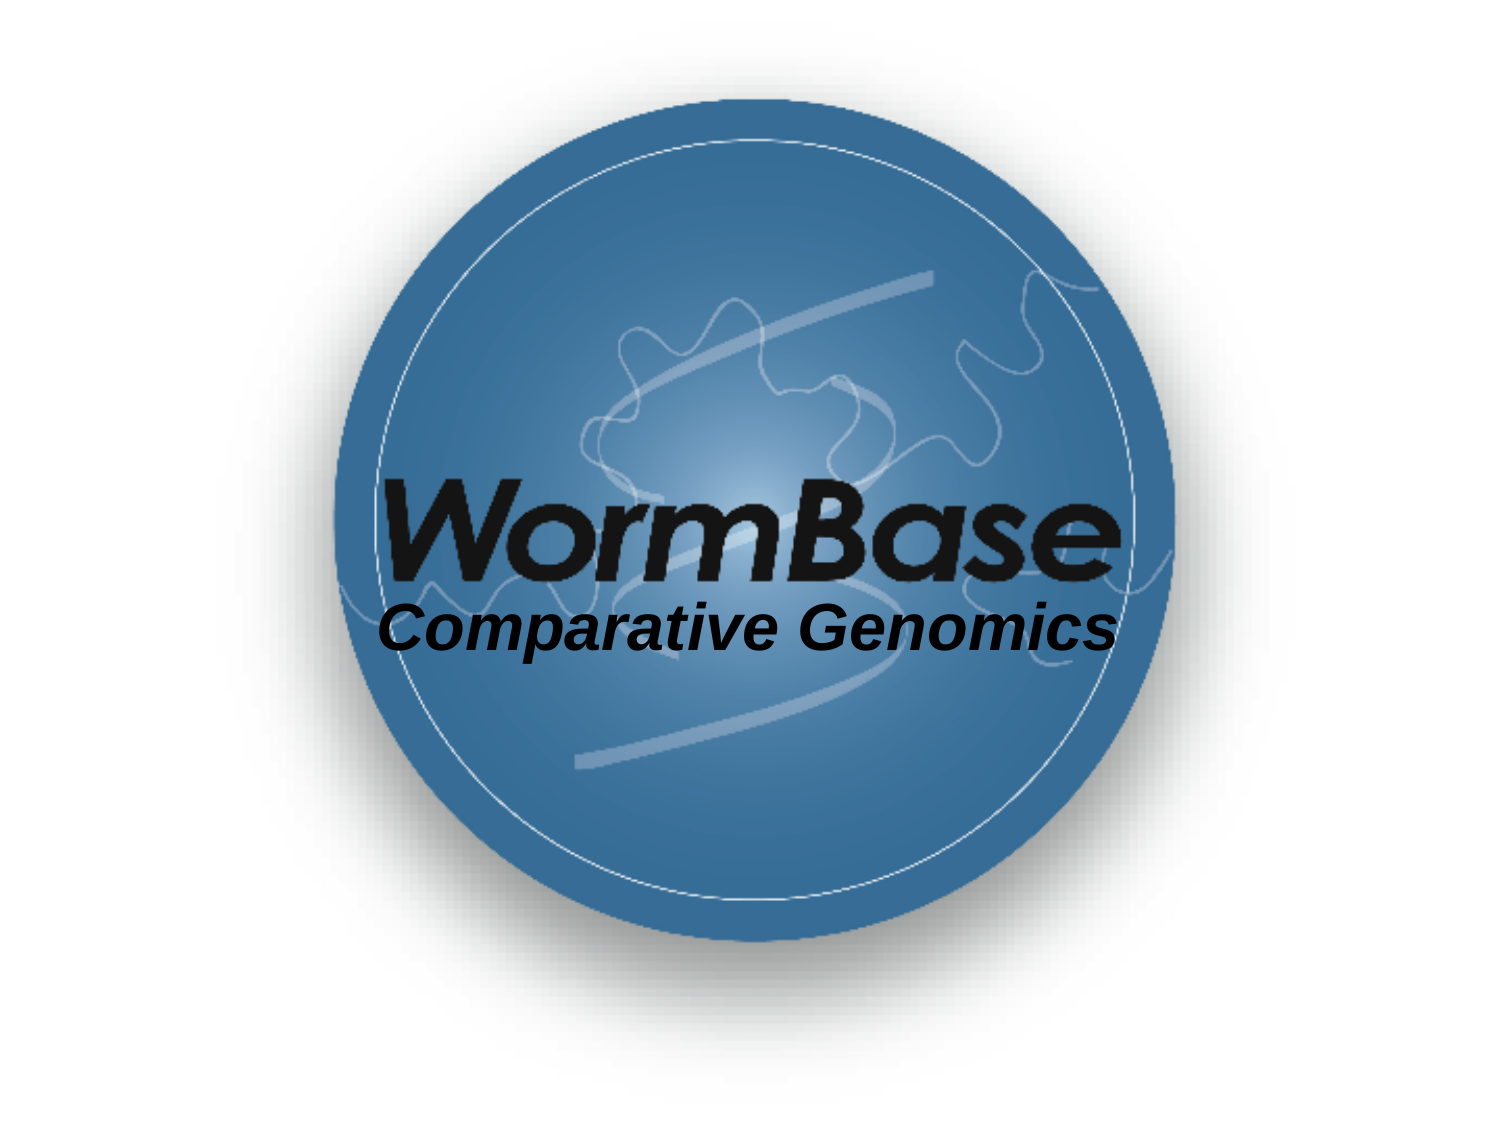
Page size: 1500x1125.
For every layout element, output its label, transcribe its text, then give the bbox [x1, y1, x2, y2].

picture [200, 780, 1313, 1120]
picture [200, 6, 1313, 576]
title Comparative Genomics [73, 576, 1424, 780]
